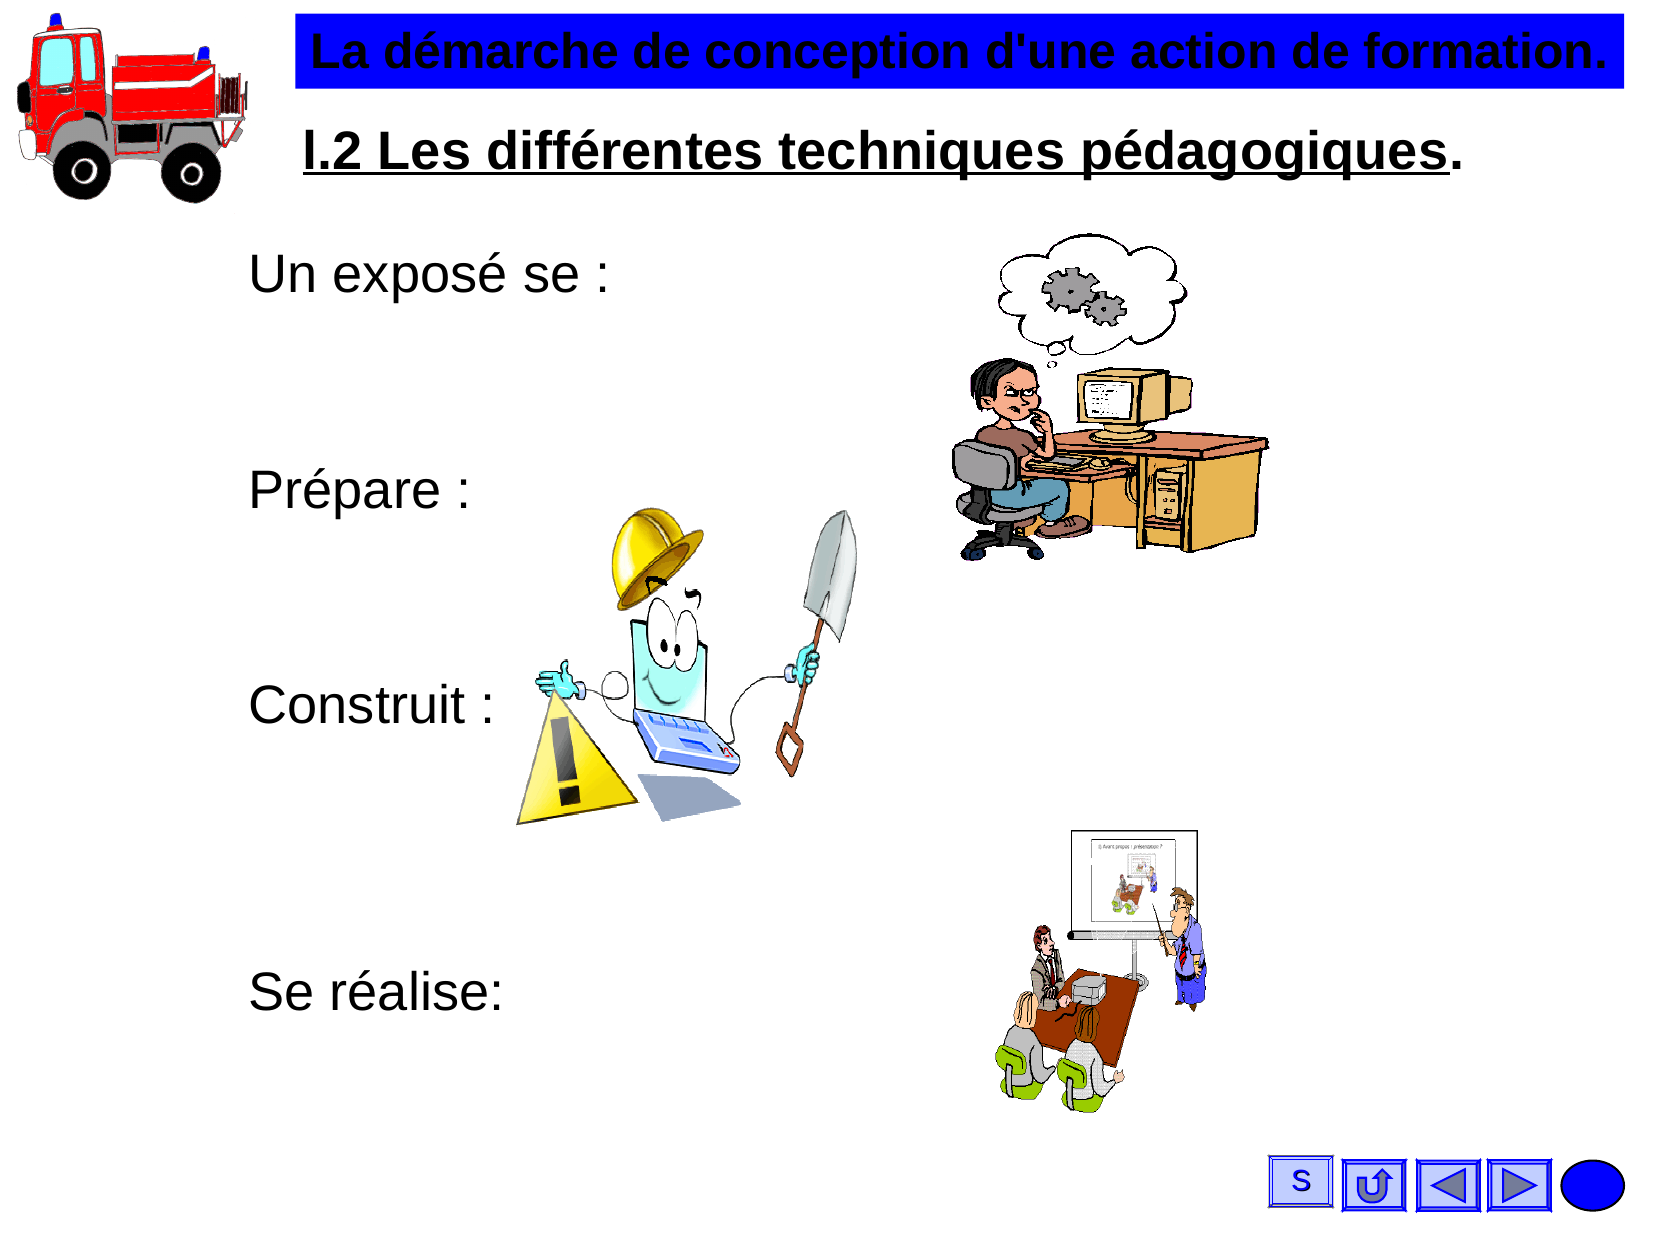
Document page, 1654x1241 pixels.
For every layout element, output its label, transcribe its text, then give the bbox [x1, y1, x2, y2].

picture [515, 507, 857, 827]
text_box [1561, 1160, 1625, 1211]
text_box l.2 Les différentes techniques pédagogiques. [287, 112, 1481, 189]
list Un exposé se : Prépare : Construit : Se réalise: [177, 236, 1453, 1119]
picture [924, 807, 1270, 1123]
picture [951, 233, 1270, 562]
text_box La démarche de conception d'une action de formation. [295, 13, 1625, 89]
picture [8, 8, 257, 216]
